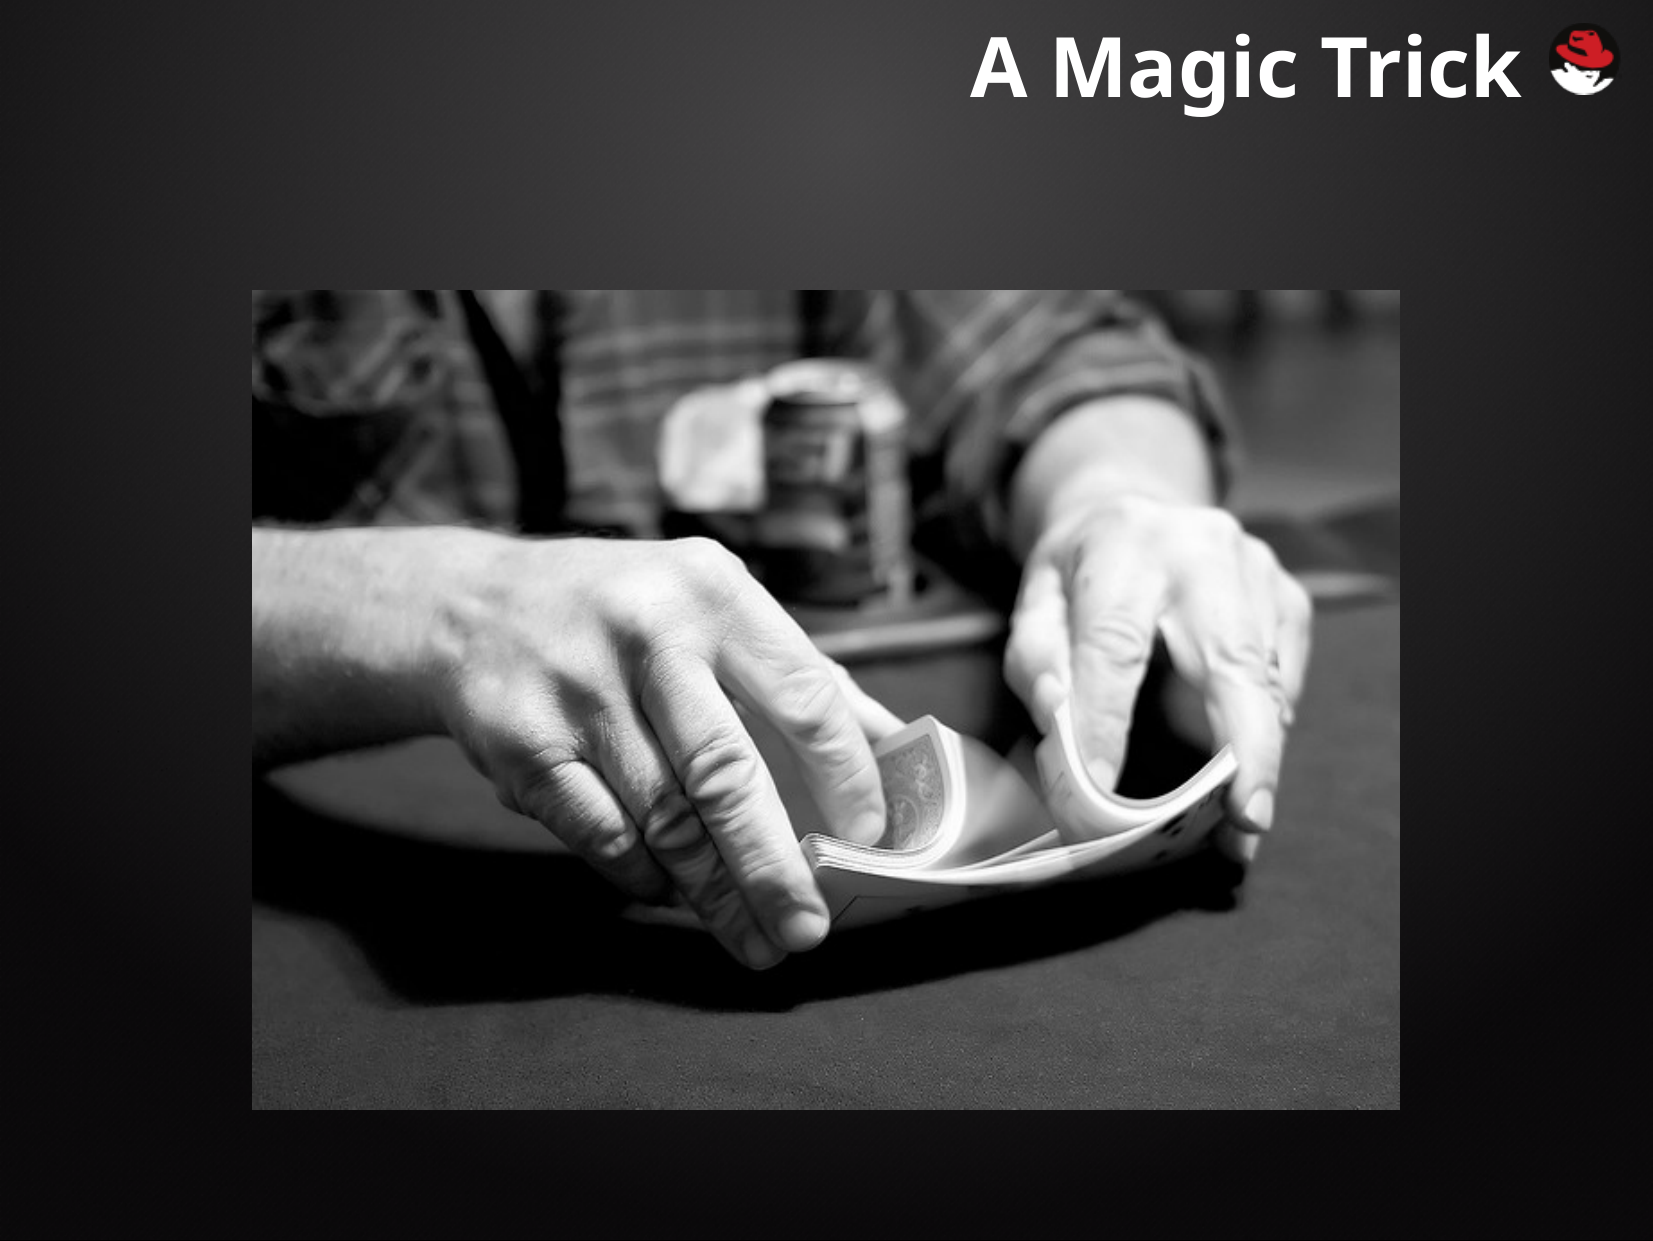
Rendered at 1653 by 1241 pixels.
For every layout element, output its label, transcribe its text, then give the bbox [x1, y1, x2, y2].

title A Magic Trick [87, 10, 1523, 111]
picture [0, 0, 1653, 1240]
